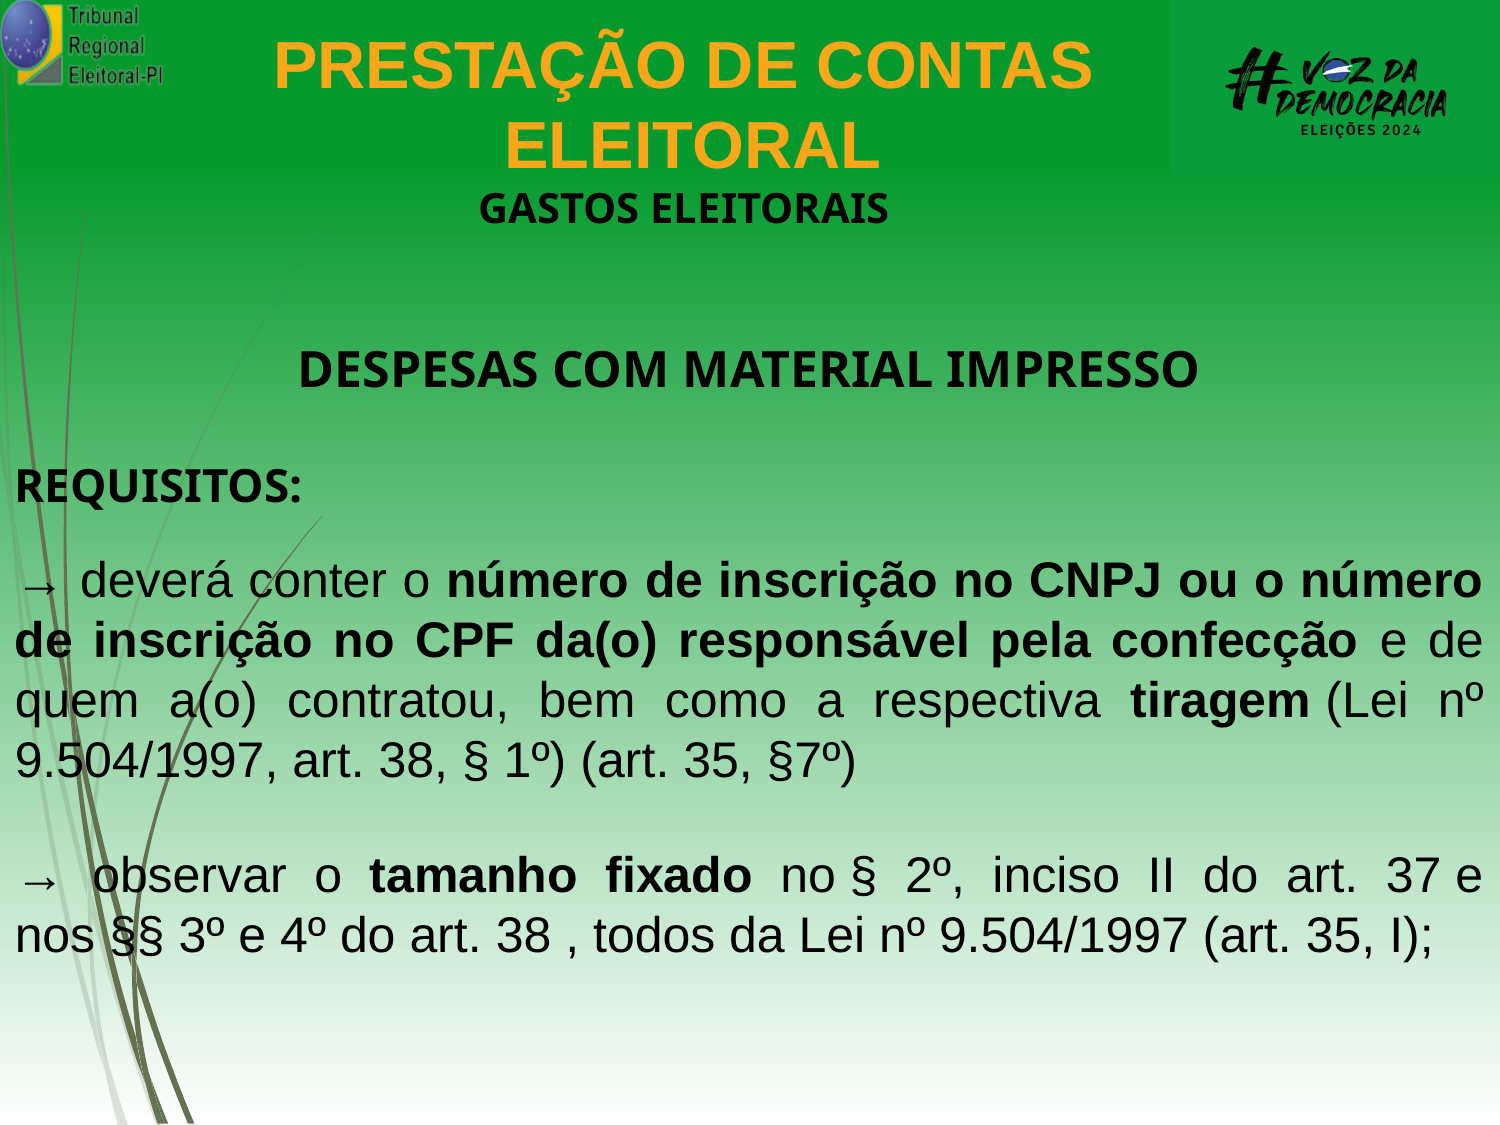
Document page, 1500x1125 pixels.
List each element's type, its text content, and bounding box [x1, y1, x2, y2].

picture [0, 0, 177, 94]
text_box PRESTAÇÃO DE CONTAS ELEITORAL GASTOS ELEITORAIS [0, 14, 1368, 260]
picture [1171, 0, 1500, 177]
text_box DESPESAS COM MATERIAL IMPRESSO REQUISITOS: → deverá conter o número de inscrição no CNPJ ou o número de inscrição no CPF da(o) responsável pela confecção e de quem a(o) contratou, bem como a respectiva tiragem (Lei nº 9.504/1997, art. 38, § 1º) (art. 35, §7º) → observar o tamanho fixado no § 2º, inciso II do art. 37 e nos §§ 3º e 4º do art. 38 , todos da Lei nº 9.504/1997 (art. 35, I); [0, 259, 1499, 1038]
